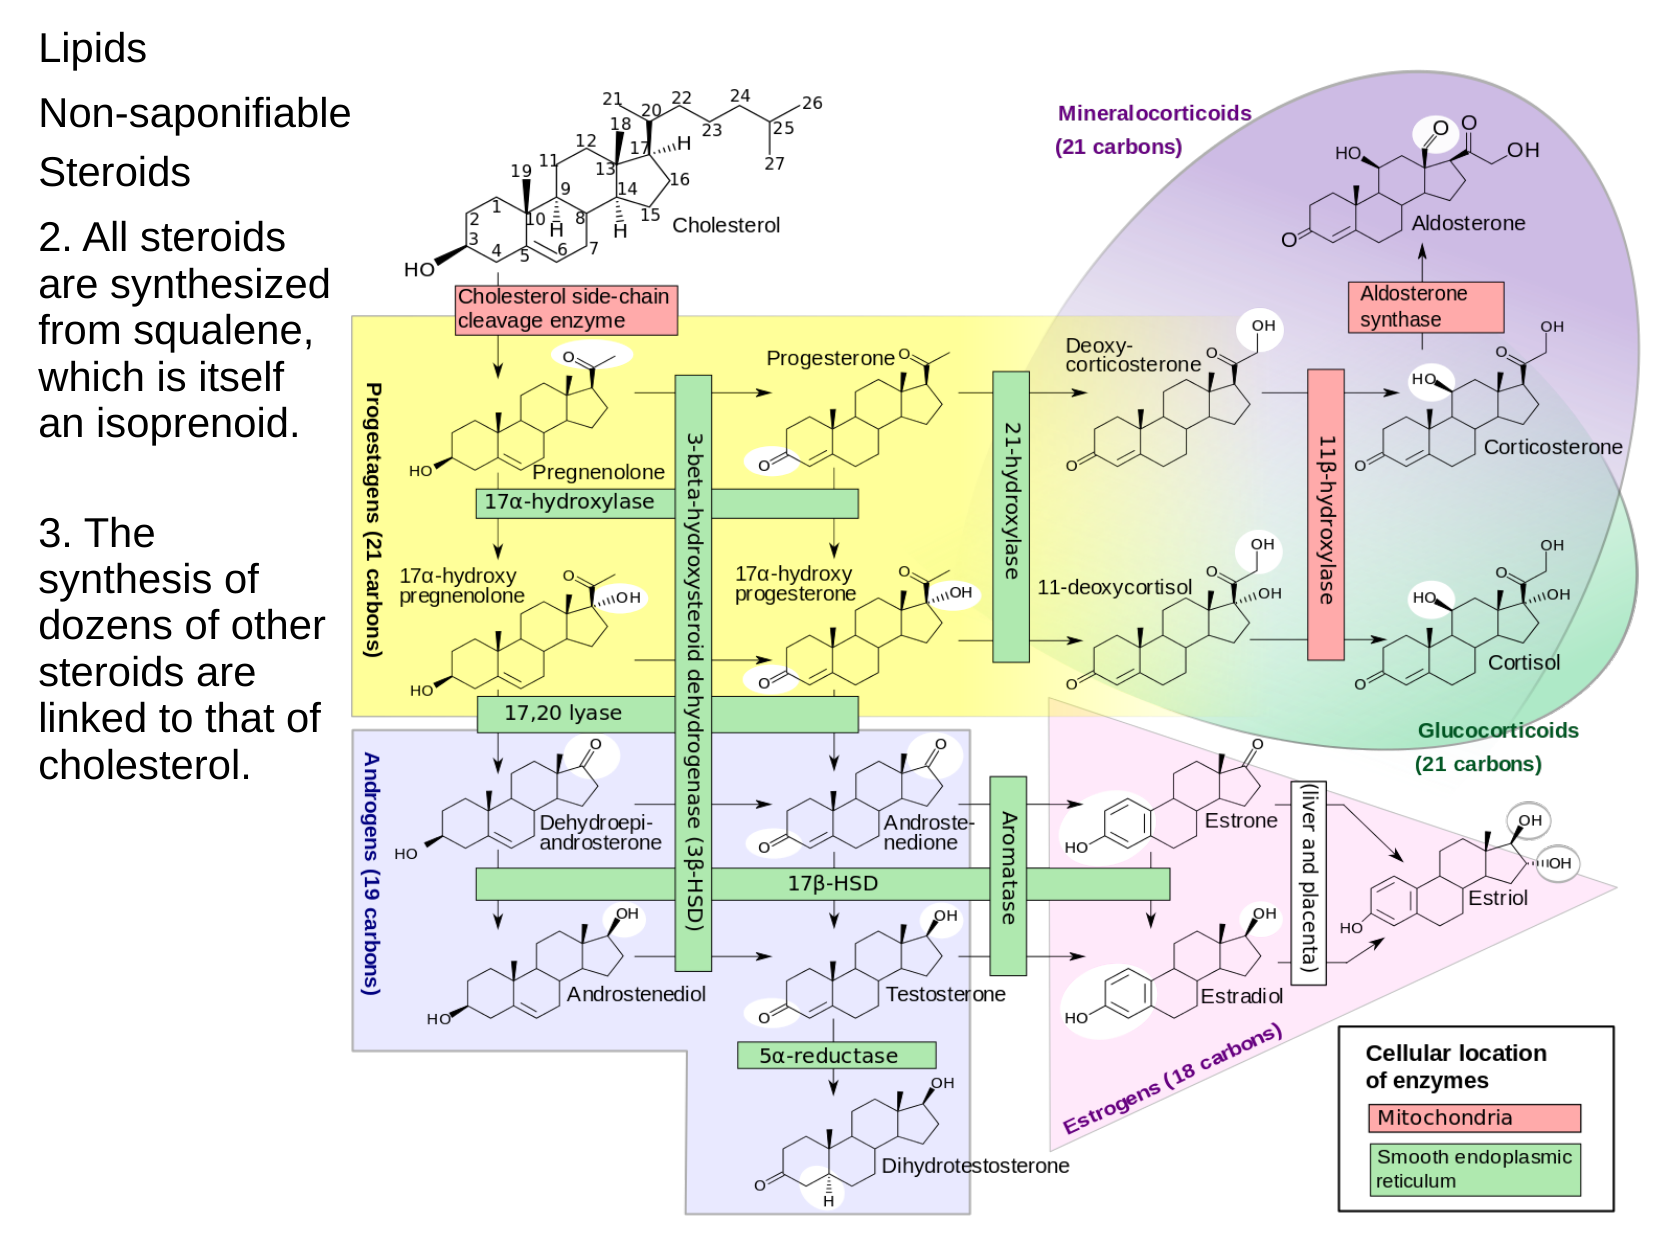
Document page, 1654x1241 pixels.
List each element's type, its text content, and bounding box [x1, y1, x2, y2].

text_box Non-saponifiable [23, 82, 346, 141]
text_box 3. The synthesis of dozens of other steroids are linked to that of cholesterol. [23, 501, 346, 796]
text_box Steroids [23, 141, 346, 204]
picture [346, 64, 1648, 1220]
text_box 2. All steroids are synthesized from squalene, which is itself an isoprenoid. [23, 206, 346, 454]
text_box Lipids [23, 17, 355, 80]
